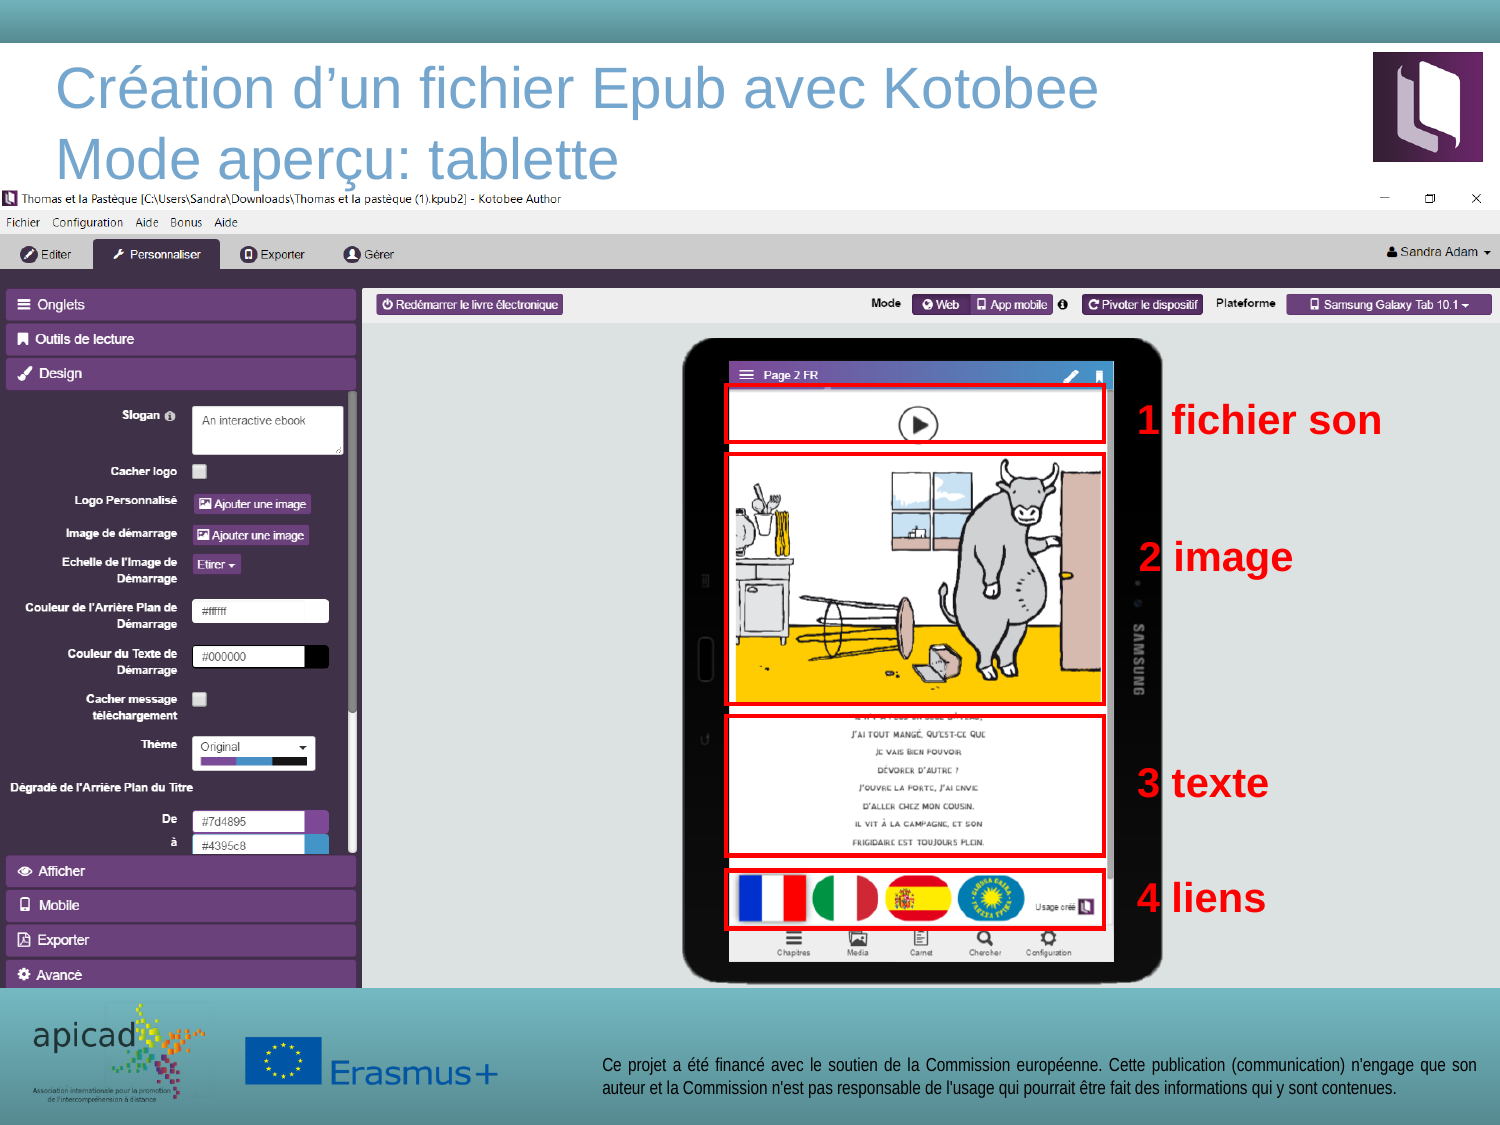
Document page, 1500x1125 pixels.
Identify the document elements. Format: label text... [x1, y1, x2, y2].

text_box [0, 0, 1500, 43]
picture [29, 999, 213, 1108]
text_box 1 fichier son [1122, 385, 1495, 451]
text_box Ce projet a été financé avec le soutien de la Commission européenne. Cette publication (communication) n'engage que son auteur et la Commission n'est pas responsable de l'usage qui pourrait être fait des informations qui y sont contenues. [596, 1046, 1483, 1105]
text_box [0, 988, 1500, 1125]
text_box 3 texte [1122, 747, 1471, 814]
text_box Création d’un fichier Epub avec Kotobee [41, 42, 1353, 113]
picture [1373, 52, 1483, 162]
text_box 4 liens [1122, 863, 1495, 929]
text_box Mode aperçu: tablette [41, 113, 1353, 200]
picture [230, 1023, 512, 1098]
text_box 2 image [1123, 522, 1447, 588]
picture [0, 187, 1500, 988]
